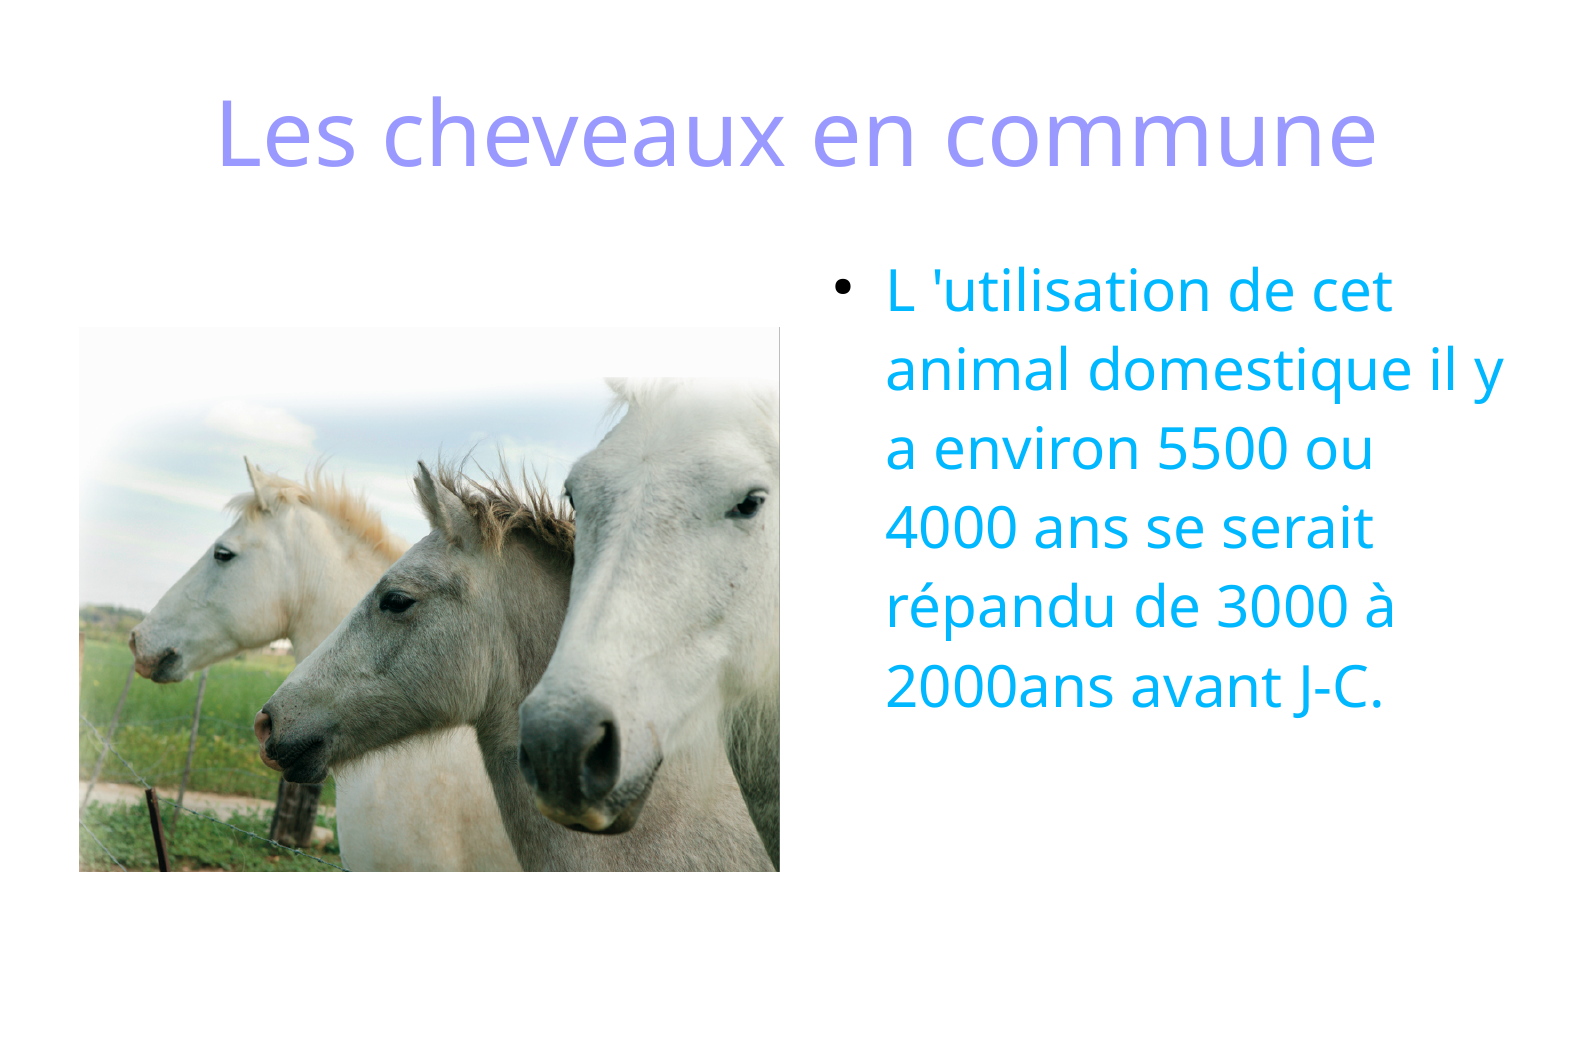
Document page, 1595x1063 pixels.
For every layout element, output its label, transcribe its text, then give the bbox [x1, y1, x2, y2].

list L 'utilisation de cet animal domestique il y a environ 5500 ou 4000 ans se serait répandu de 3000 à 2000ans avant J-C. [814, 248, 1516, 936]
picture [79, 327, 780, 872]
title Les cheveaux en commune [79, 18, 1515, 244]
